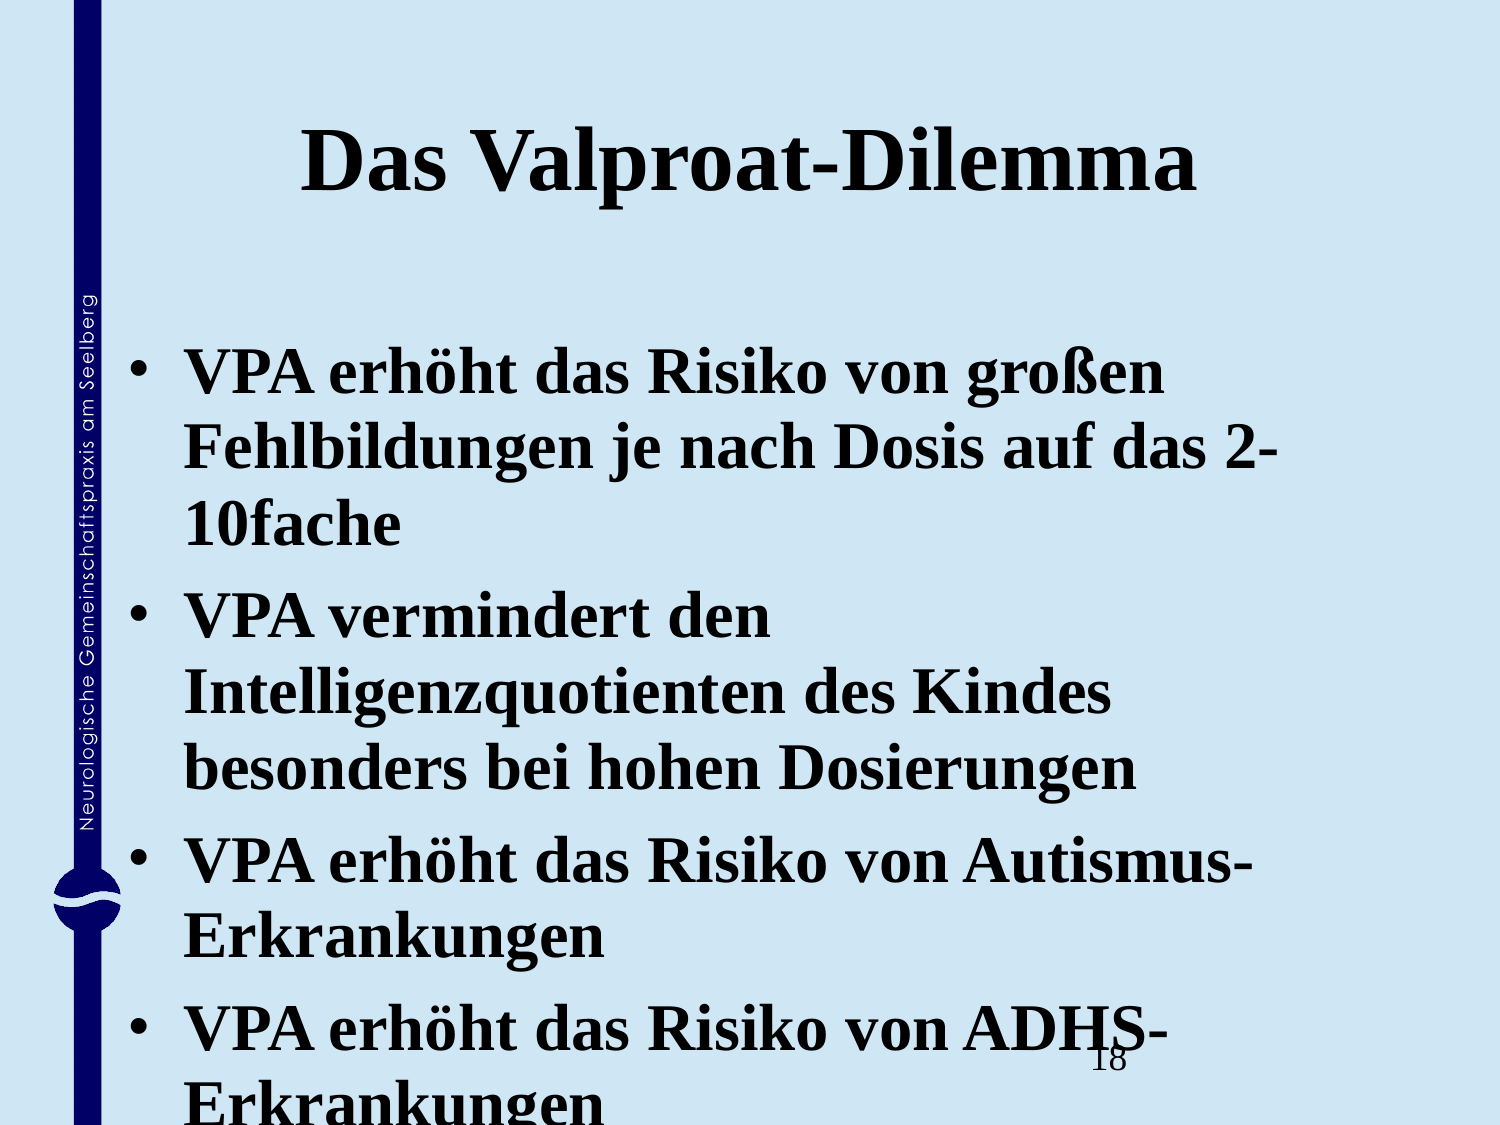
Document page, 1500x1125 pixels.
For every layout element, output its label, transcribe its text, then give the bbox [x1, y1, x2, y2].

slide_number <Nummer> [1074, 1025, 1388, 1100]
title Das Valproat-Dilemma [112, 99, 1388, 288]
list VPA erhöht das Risiko von großen Fehlbildungen je nach Dosis auf das 2-10fache VPA vermindert den Intelligenzquotienten des Kindes besonders bei hohen Dosierungen VPA erhöht das Risiko von Autismus-Erkrankungen VPA erhöht das Risiko von ADHS-Erkrankungen Aber: VPA wirkt oft besser als alle anderen Medikamente [112, 324, 1388, 1000]
picture [53, 0, 121, 1125]
